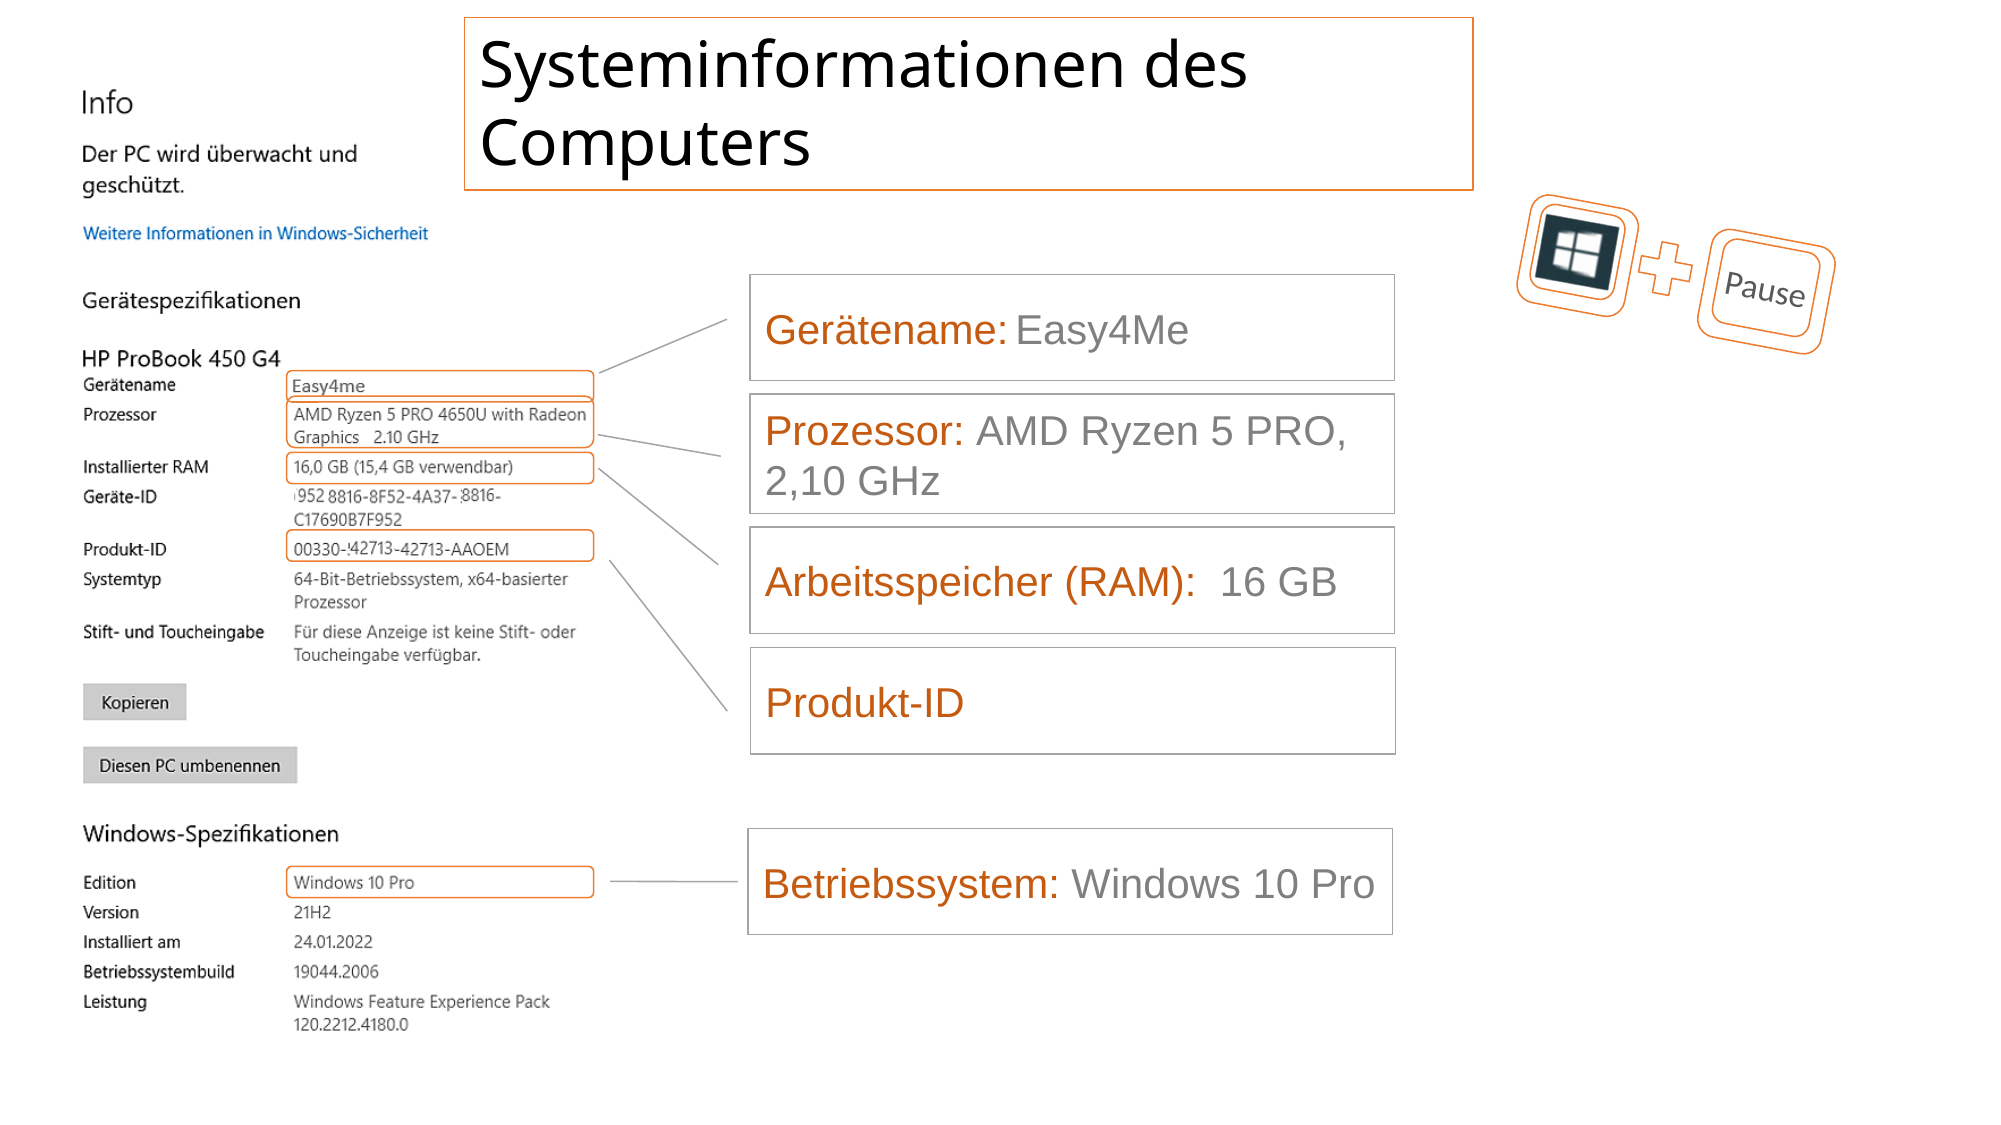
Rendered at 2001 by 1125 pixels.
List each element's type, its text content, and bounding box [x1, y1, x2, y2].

text_box Pause [1712, 239, 1820, 337]
text_box Produkt-ID [751, 647, 1395, 754]
text_box Prozessor: AMD Ryzen 5 PRO, 2,10 GHz [750, 394, 1395, 514]
picture [1534, 213, 1620, 291]
text_box Gerätename: Easy4Me [750, 274, 1395, 381]
text_box Arbeitsspeicher (RAM): 16 GB [750, 527, 1395, 633]
text_box Systeminformationen des Computers [464, 17, 1474, 191]
picture [47, 69, 716, 1076]
text_box Betriebssystem: Windows 10 Pro [748, 828, 1393, 935]
